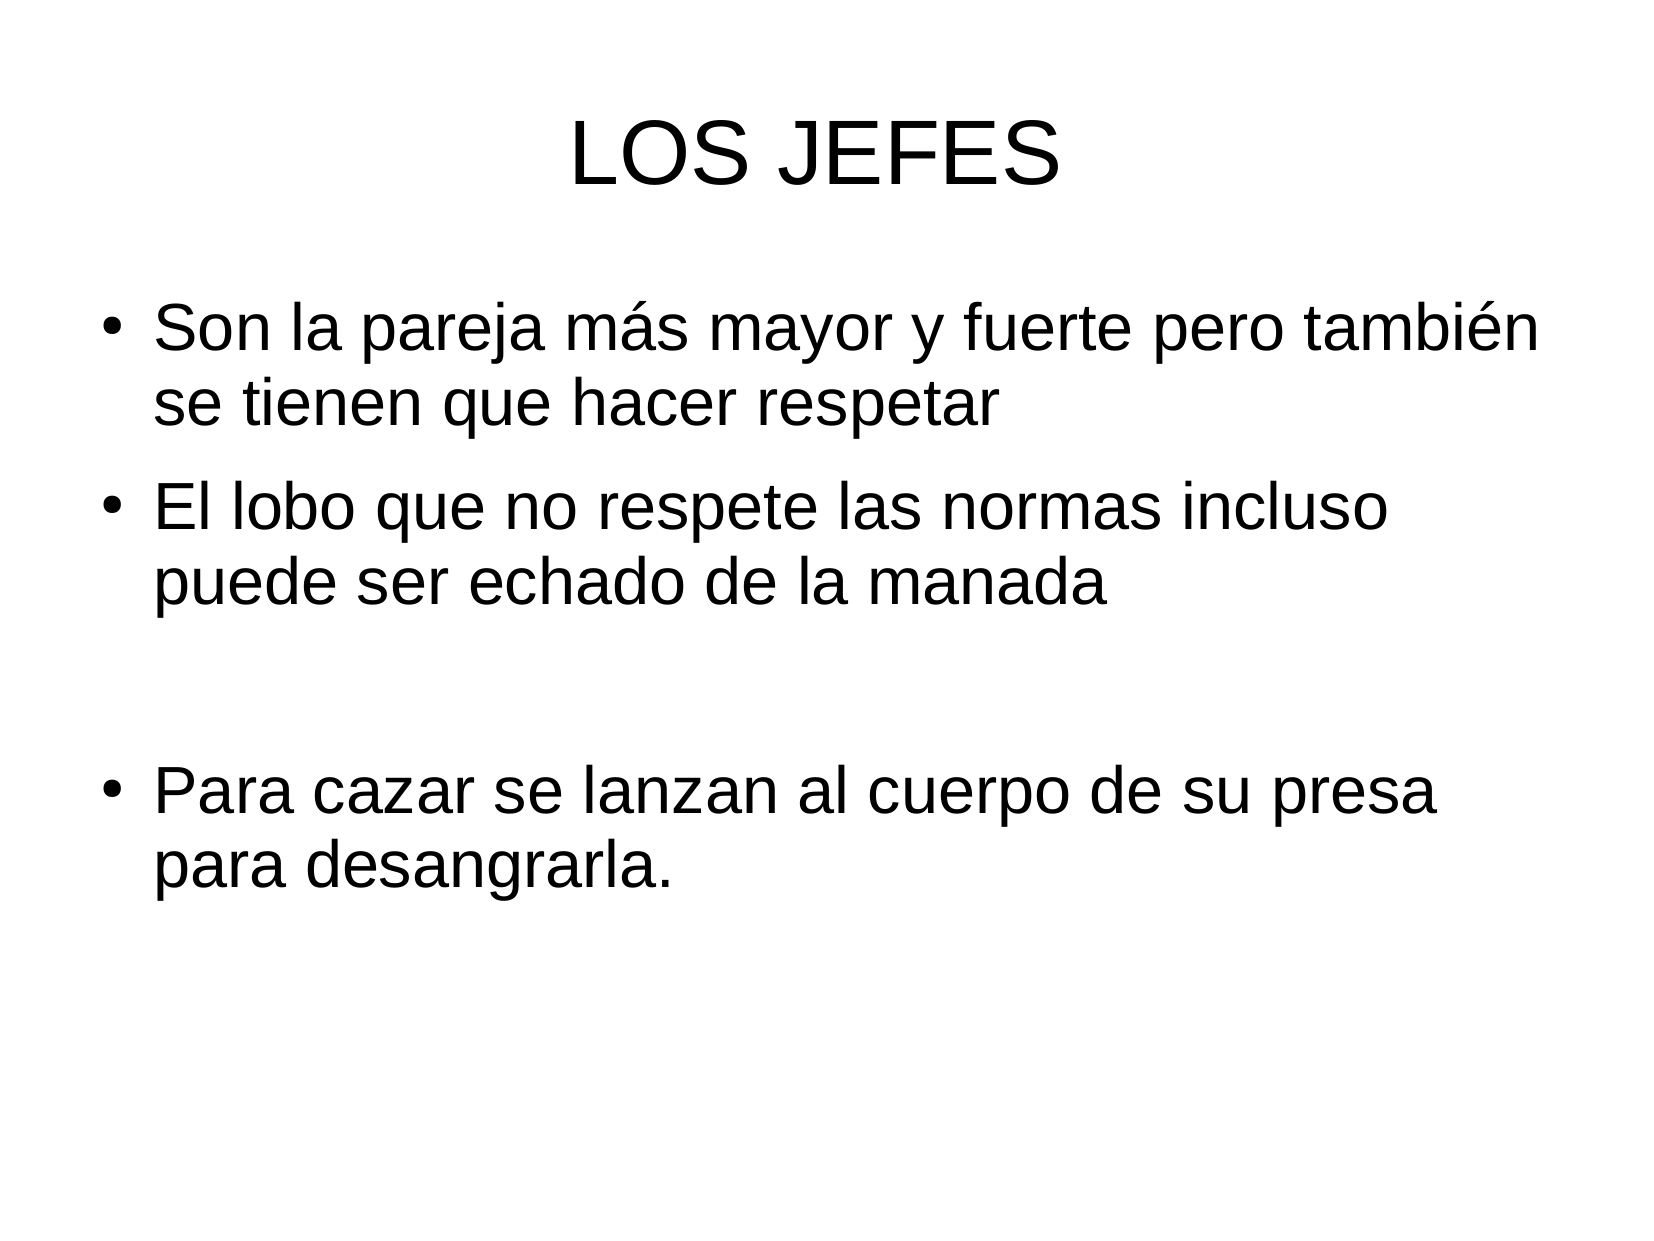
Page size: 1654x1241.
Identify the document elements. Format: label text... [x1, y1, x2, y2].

title LOS JEFES [82, 49, 1571, 257]
list Son la pareja más mayor y fuerte pero también se tienen que hacer respetar El lobo que no respete las normas incluso puede ser echado de la manada Para cazar se lanzan al cuerpo de su presa para desangrarla. [82, 290, 1571, 1109]
